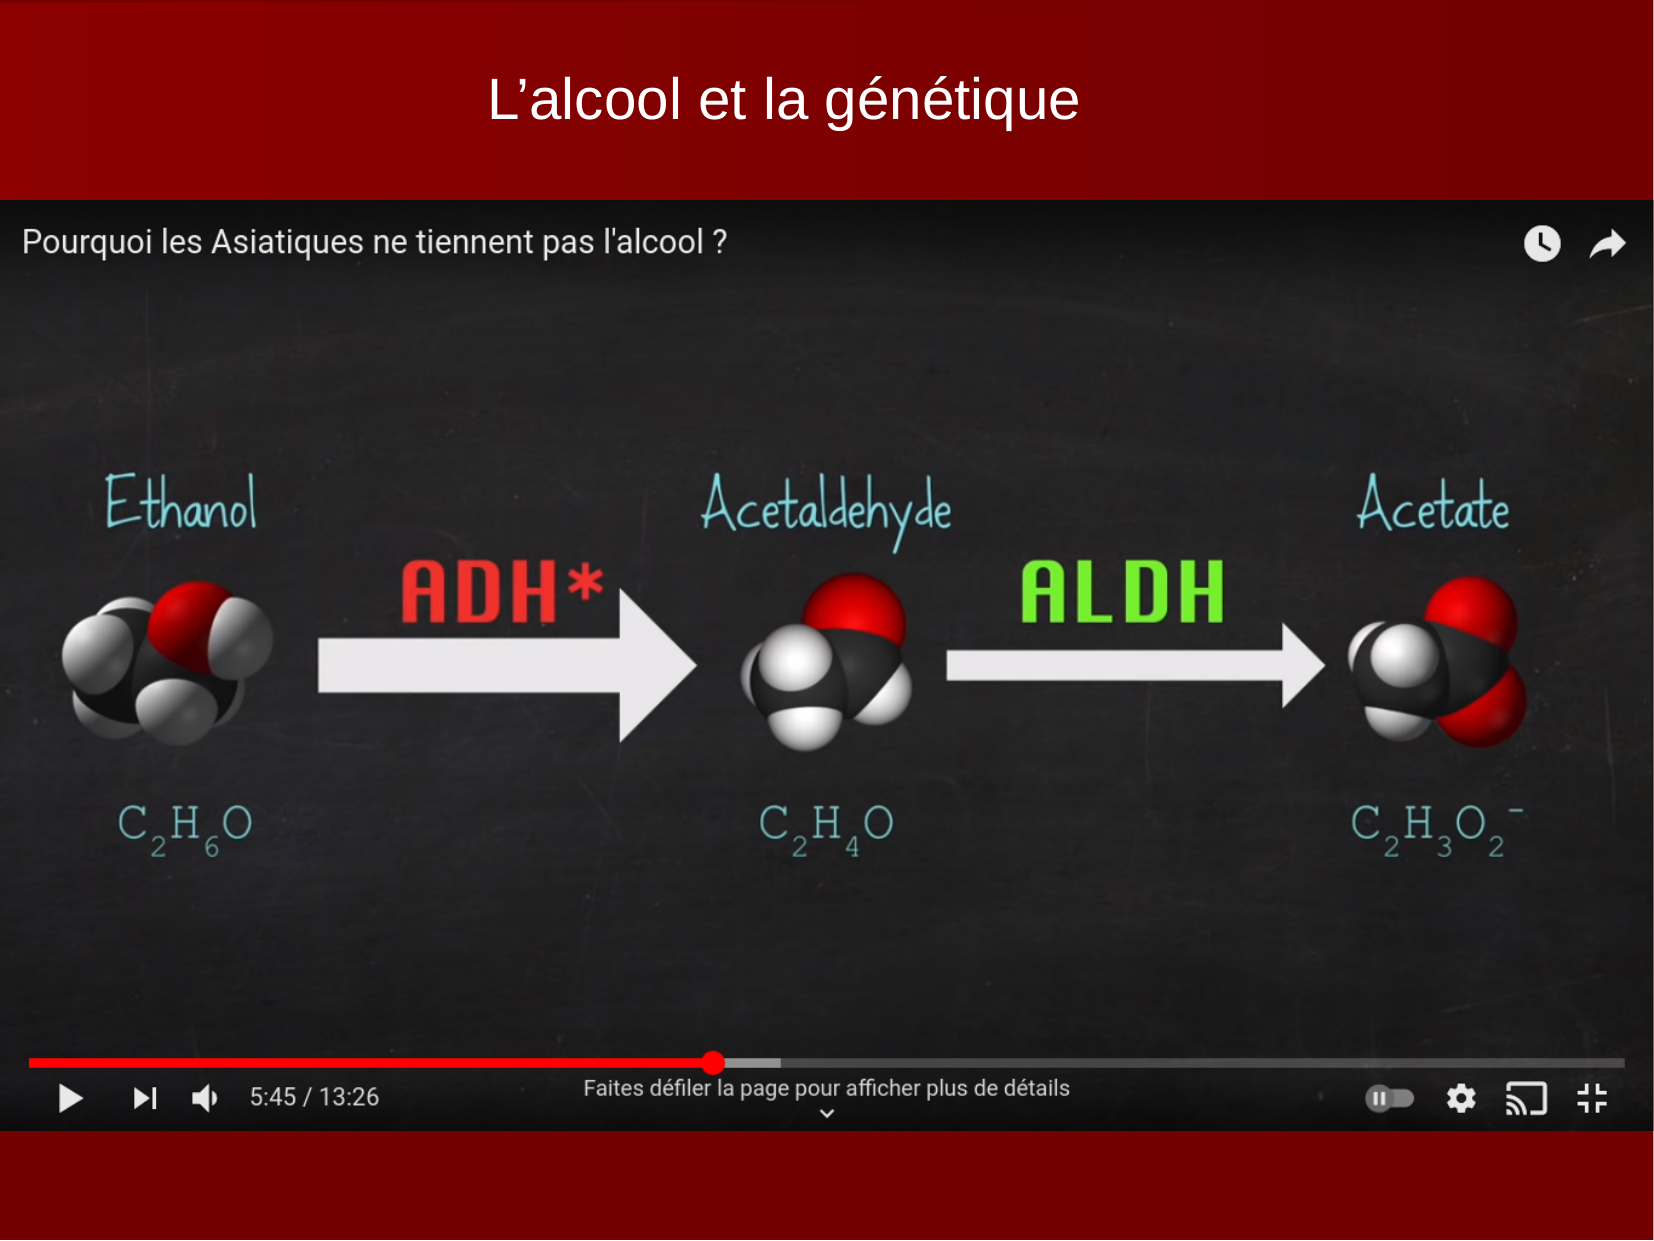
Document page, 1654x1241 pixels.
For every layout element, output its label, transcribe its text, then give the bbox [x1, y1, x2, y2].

text_box L’alcool et la génétique [472, 59, 1335, 139]
picture [0, 200, 1654, 1131]
